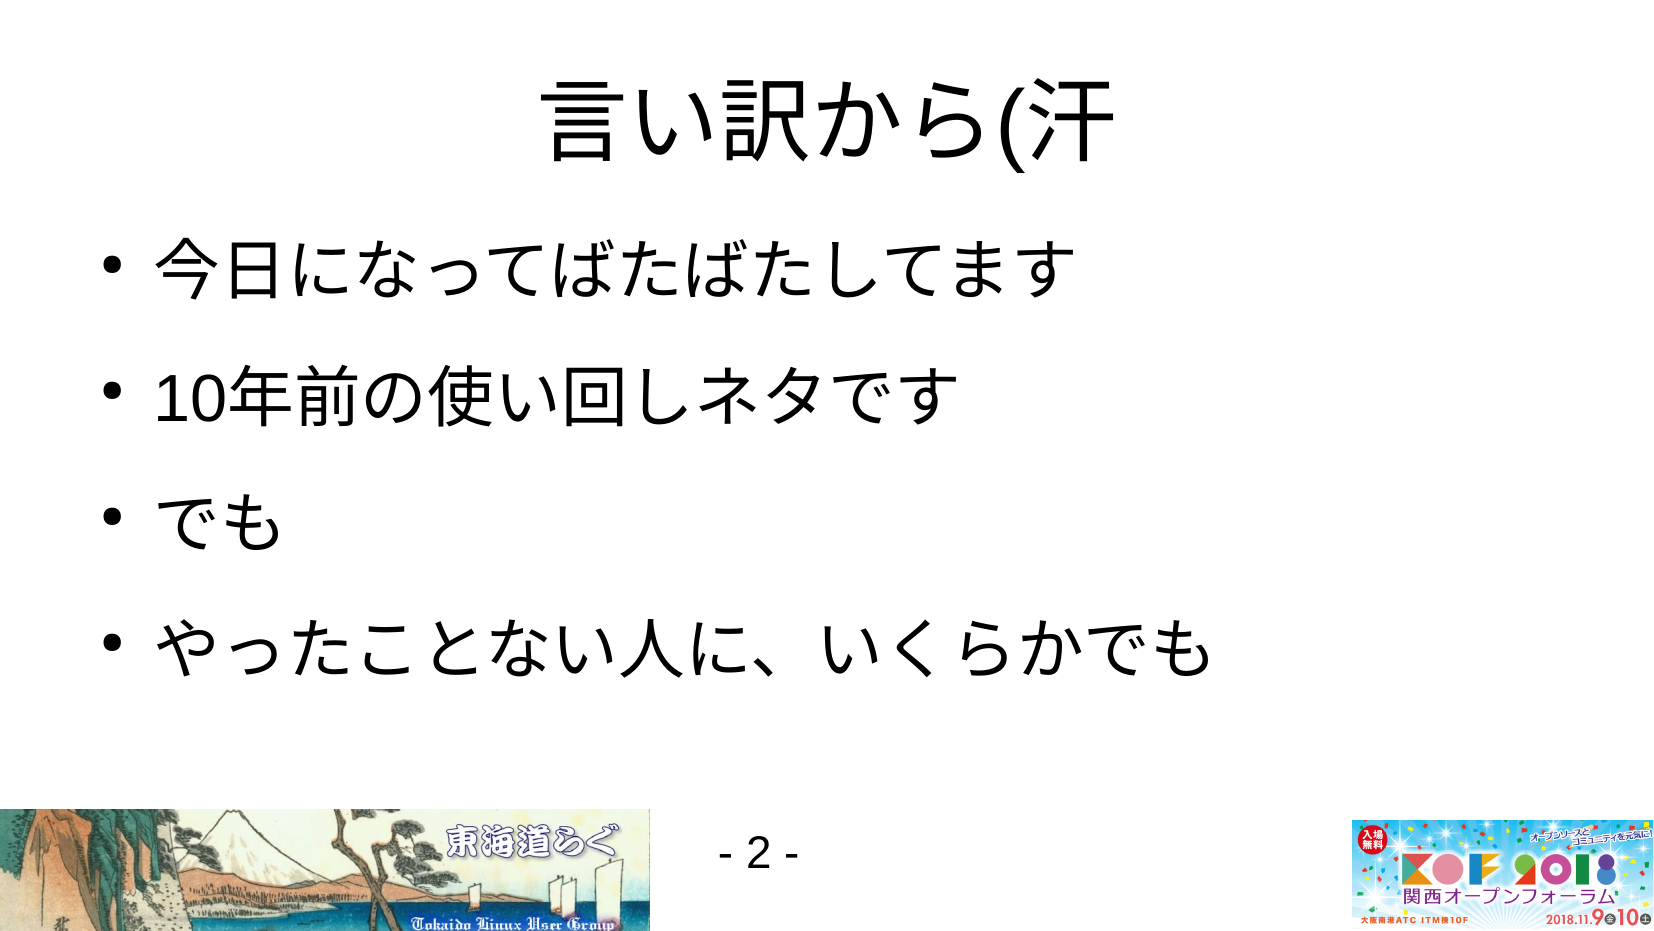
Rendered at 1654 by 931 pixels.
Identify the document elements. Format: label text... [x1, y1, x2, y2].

list 今日になってばたばたしてます 10年前の使い回しネタです でも やったことない人に、いくらかでも [82, 217, 1571, 758]
title 言い訳から(汗 [82, 37, 1571, 193]
picture [0, 809, 650, 931]
text_box - <番号> - [733, 819, 968, 898]
picture [1352, 820, 1654, 930]
